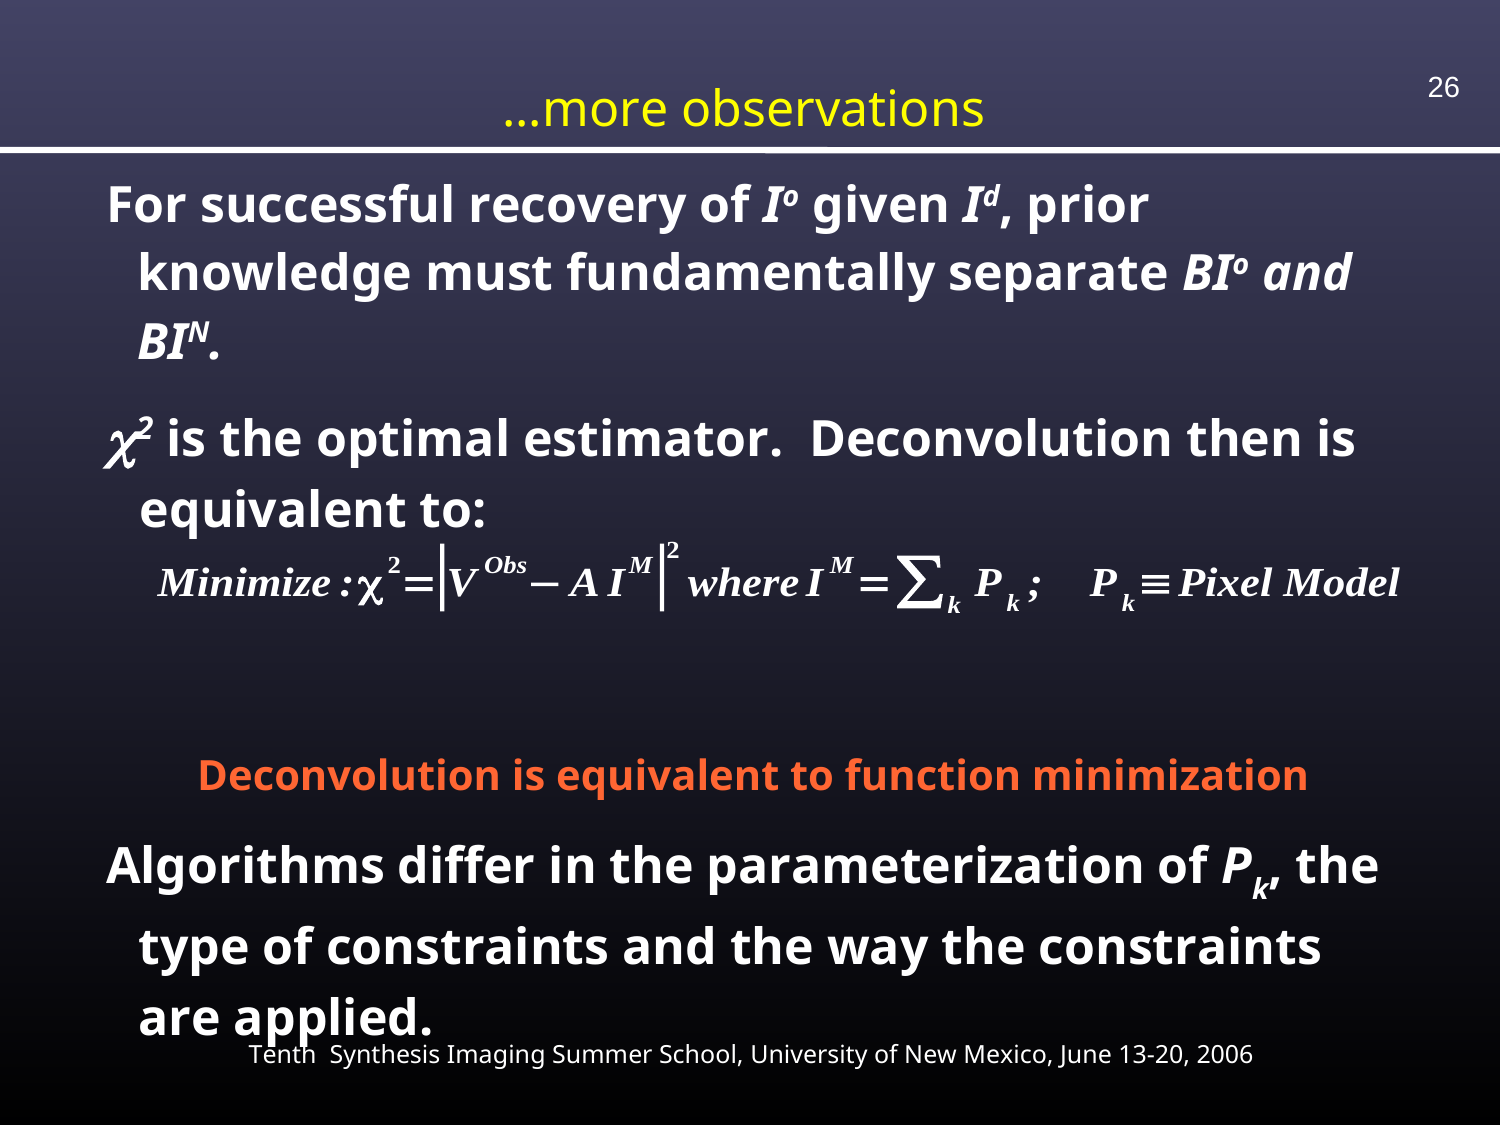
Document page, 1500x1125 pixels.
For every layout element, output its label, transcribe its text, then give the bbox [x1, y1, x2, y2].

chart [144, 529, 1411, 622]
subtitle For successful recovery of Io given Id, prior knowledge must fundamentally separate BIo and BIN. c2 is the optimal estimator. Deconvolution then is equivalent to: Deconvolution is equivalent to function minimization Algorithms differ in the parameterization of Pk, the type of constraints and the way the constraints are applied. [106, 169, 1382, 1003]
title ...more observations [112, 62, 1375, 151]
